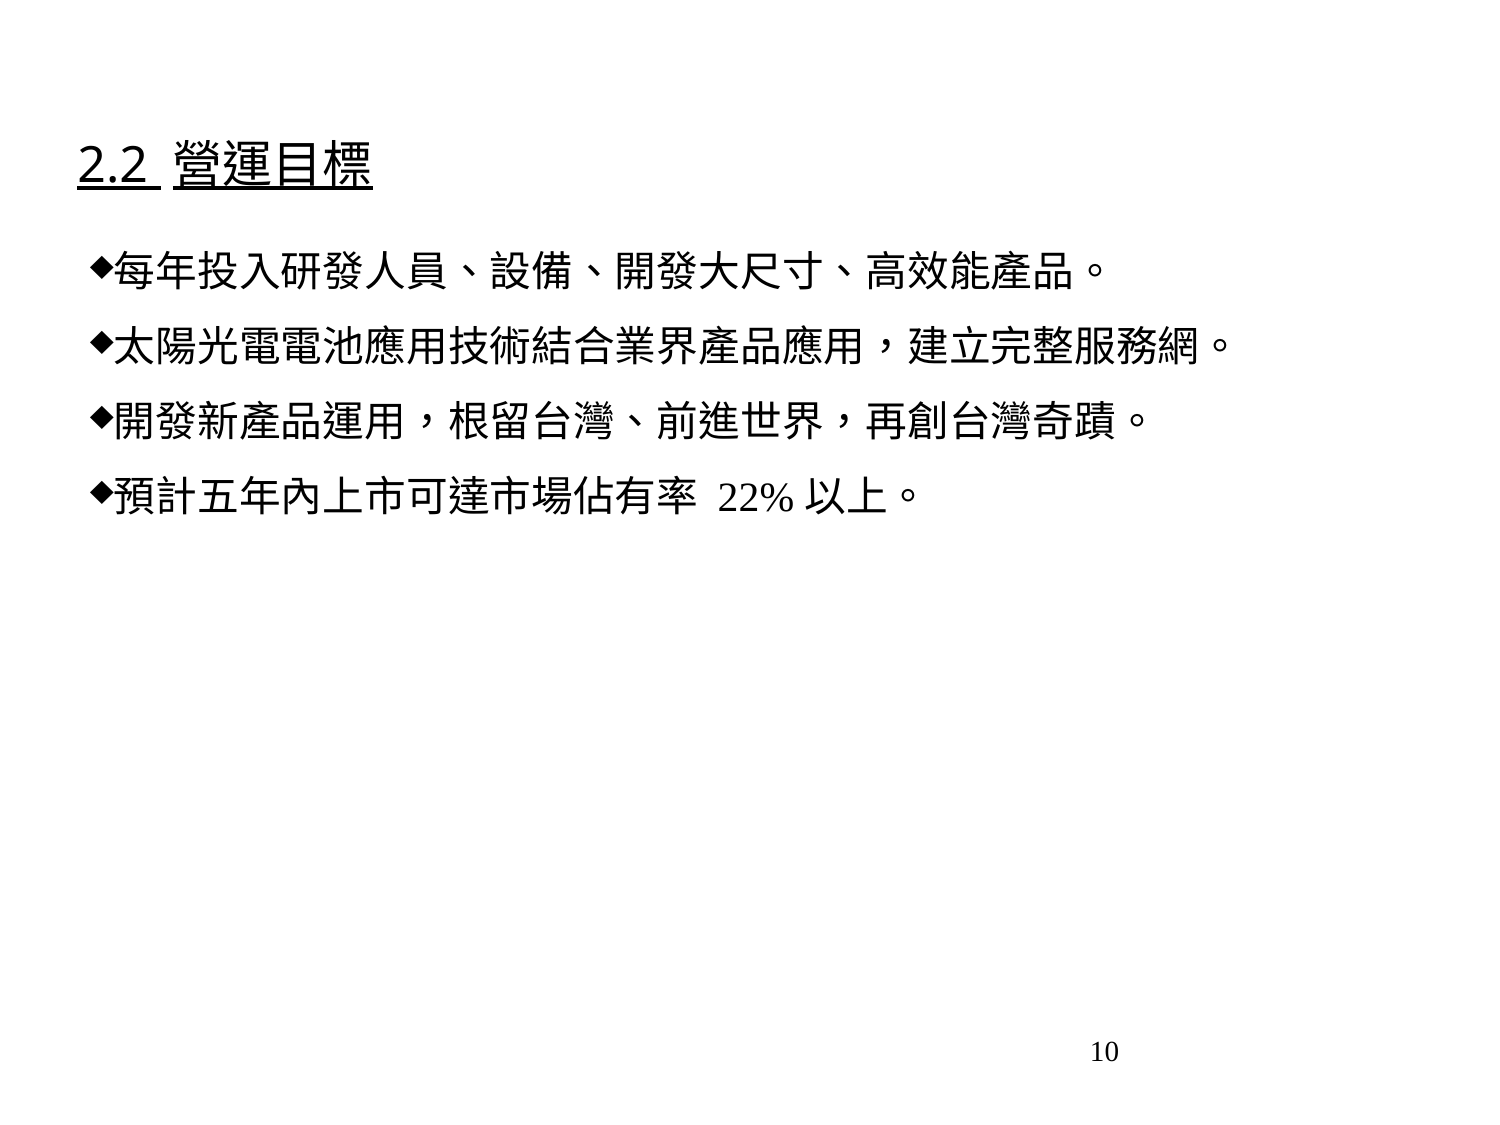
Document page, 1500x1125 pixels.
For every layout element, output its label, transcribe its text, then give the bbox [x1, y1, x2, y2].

text_box 每年投入研發人員、設備、開發大尺寸、高效能產品。 太陽光電電池應用技術結合業界產品應用，建立完整服務網。 開發新產品運用，根留台灣、前進世界，再創台灣奇蹟。 預計五年內上市可達市場佔有率 22%以上。 [75, 237, 1375, 528]
text_box 2.2 營運目標 [62, 125, 425, 201]
text_box 10 [1074, 1025, 1388, 1101]
